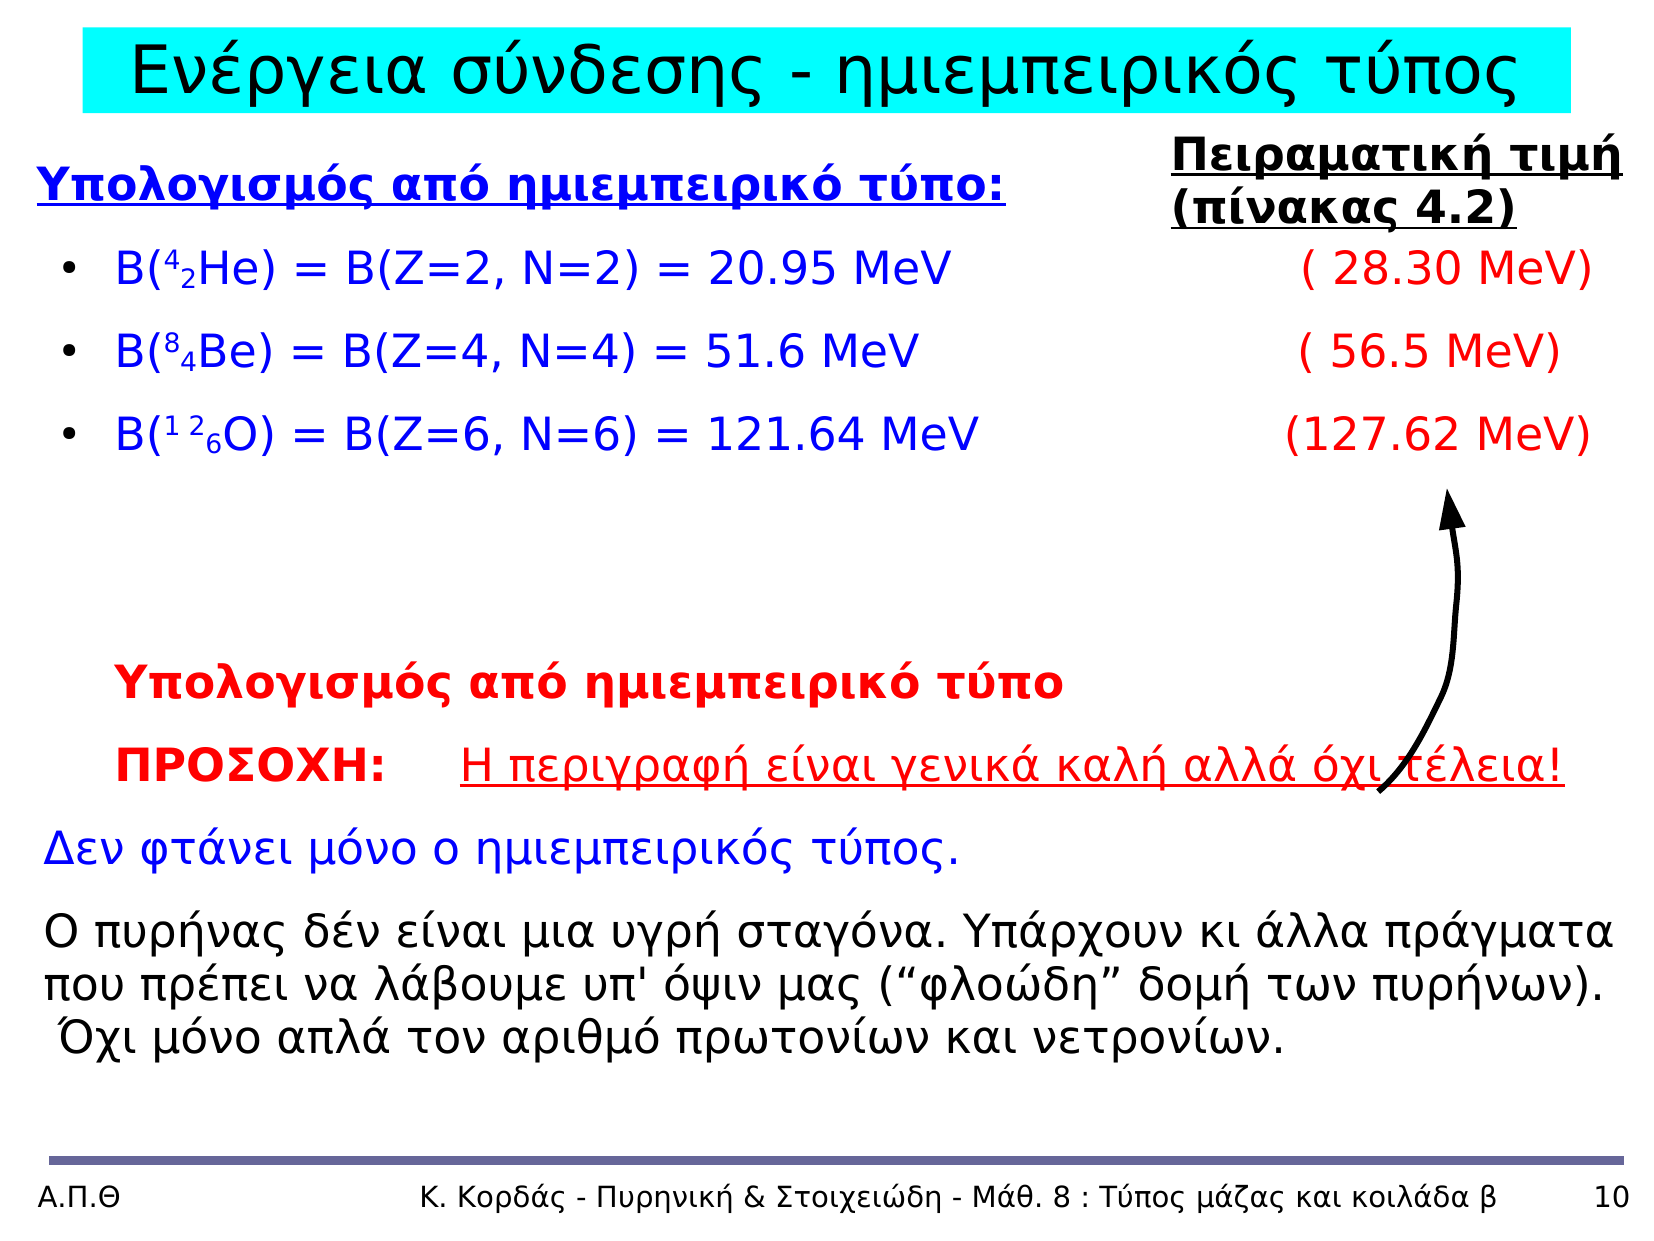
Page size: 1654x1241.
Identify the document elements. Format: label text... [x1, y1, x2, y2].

text_box Πειραματική τιμή (πίνακας 4.2) [1155, 120, 1654, 243]
title Ενέργεια σύνδεσης - ημιεμπειρικός τύπος [82, 27, 1571, 114]
list B(42Ηe) = B(Z=2, N=2) = 20.95 MeV ( 28.30 MeV) B(84Be) = B(Z=4, N=4) = 51.6 MeV ( 56.5 MeV) B(1 26O) = B(Z=6, N=6) = 121.64 MeV (127.62 MeV) Υπολογισμός από ημιεμπειρικό τύπο ΠΡΟΣΟΧΗ: Η περιγραφή είναι γενικά καλή αλλά όχι τέλεια! Δεν φτάνει μόνο ο ημιεμπειρικός τύπος. Ο πυρήνας δέν είναι μια υγρή σταγόνα. Υπάρχουν κι άλλα πράγματα που πρέπει να λάβουμε υπ' όψιν μας (“φλοώδη” δομή των πυρήνων). Όχι μόνο απλά τον αριθμό πρωτονίων και νετρονίων. [43, 242, 1619, 1123]
text_box Υπολογισμός από ημιεμπειρικό τύπο: [21, 150, 1035, 219]
